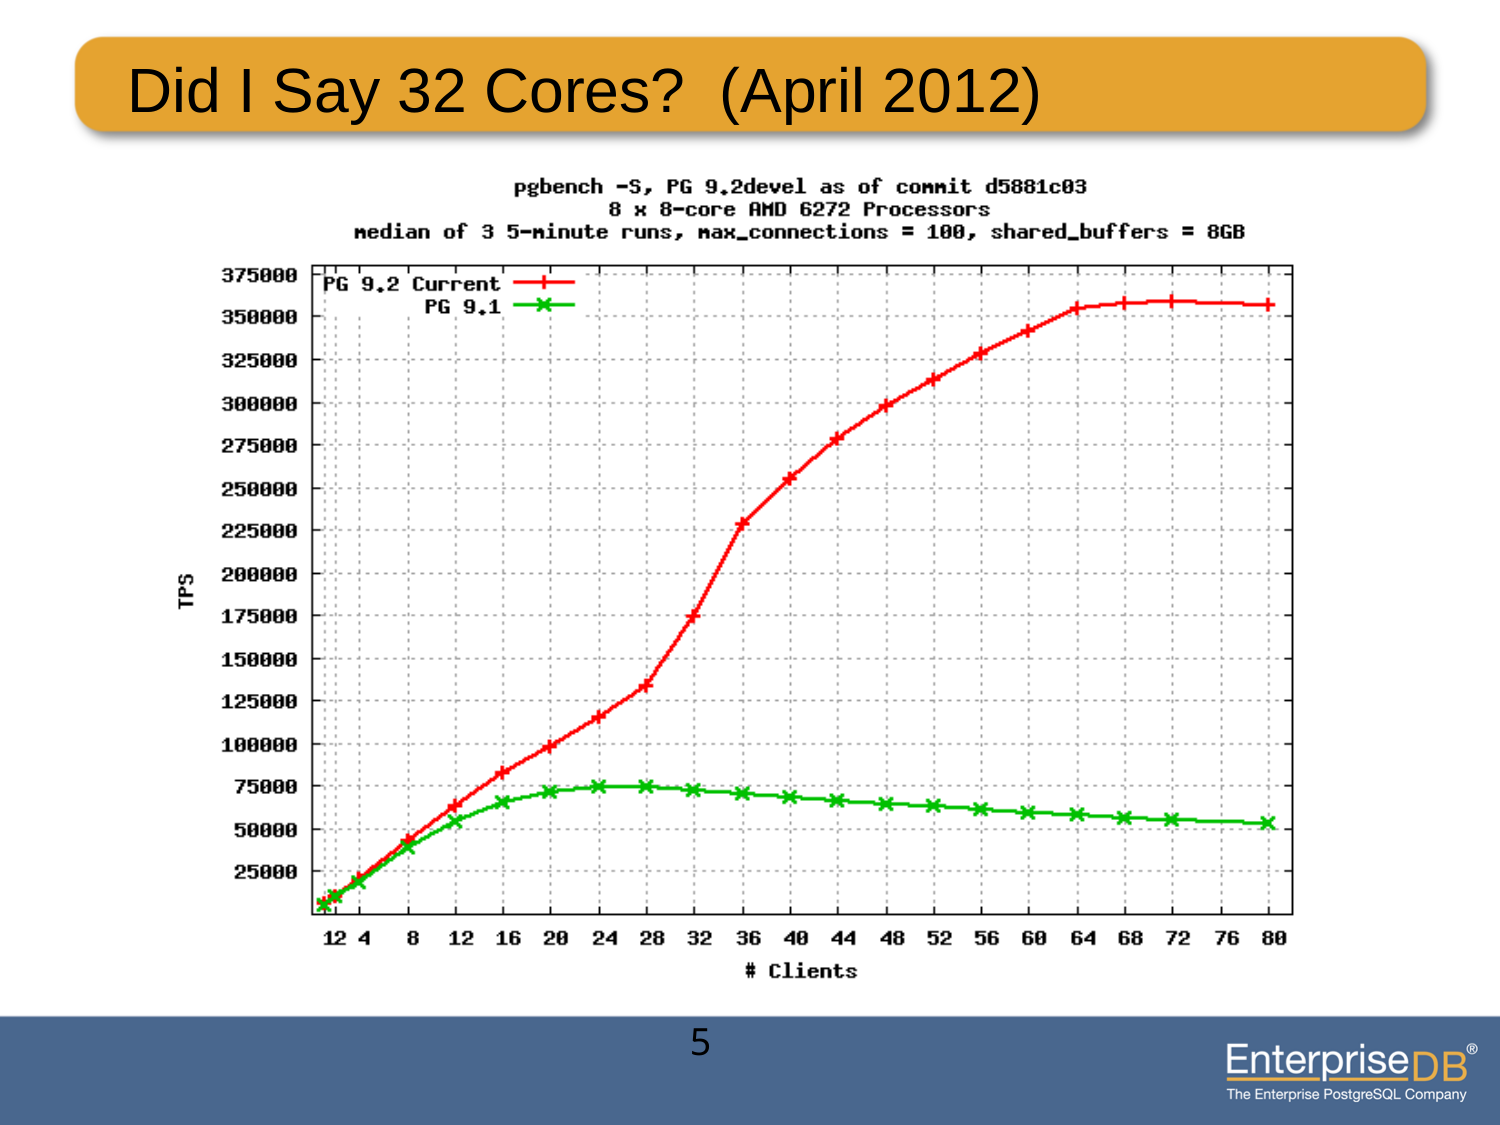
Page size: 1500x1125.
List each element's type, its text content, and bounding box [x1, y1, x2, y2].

title Did I Say 32 Cores? (April 2012) [112, 37, 1388, 138]
picture [0, 0, 1500, 1125]
slide_number <number> [675, 1010, 825, 1125]
